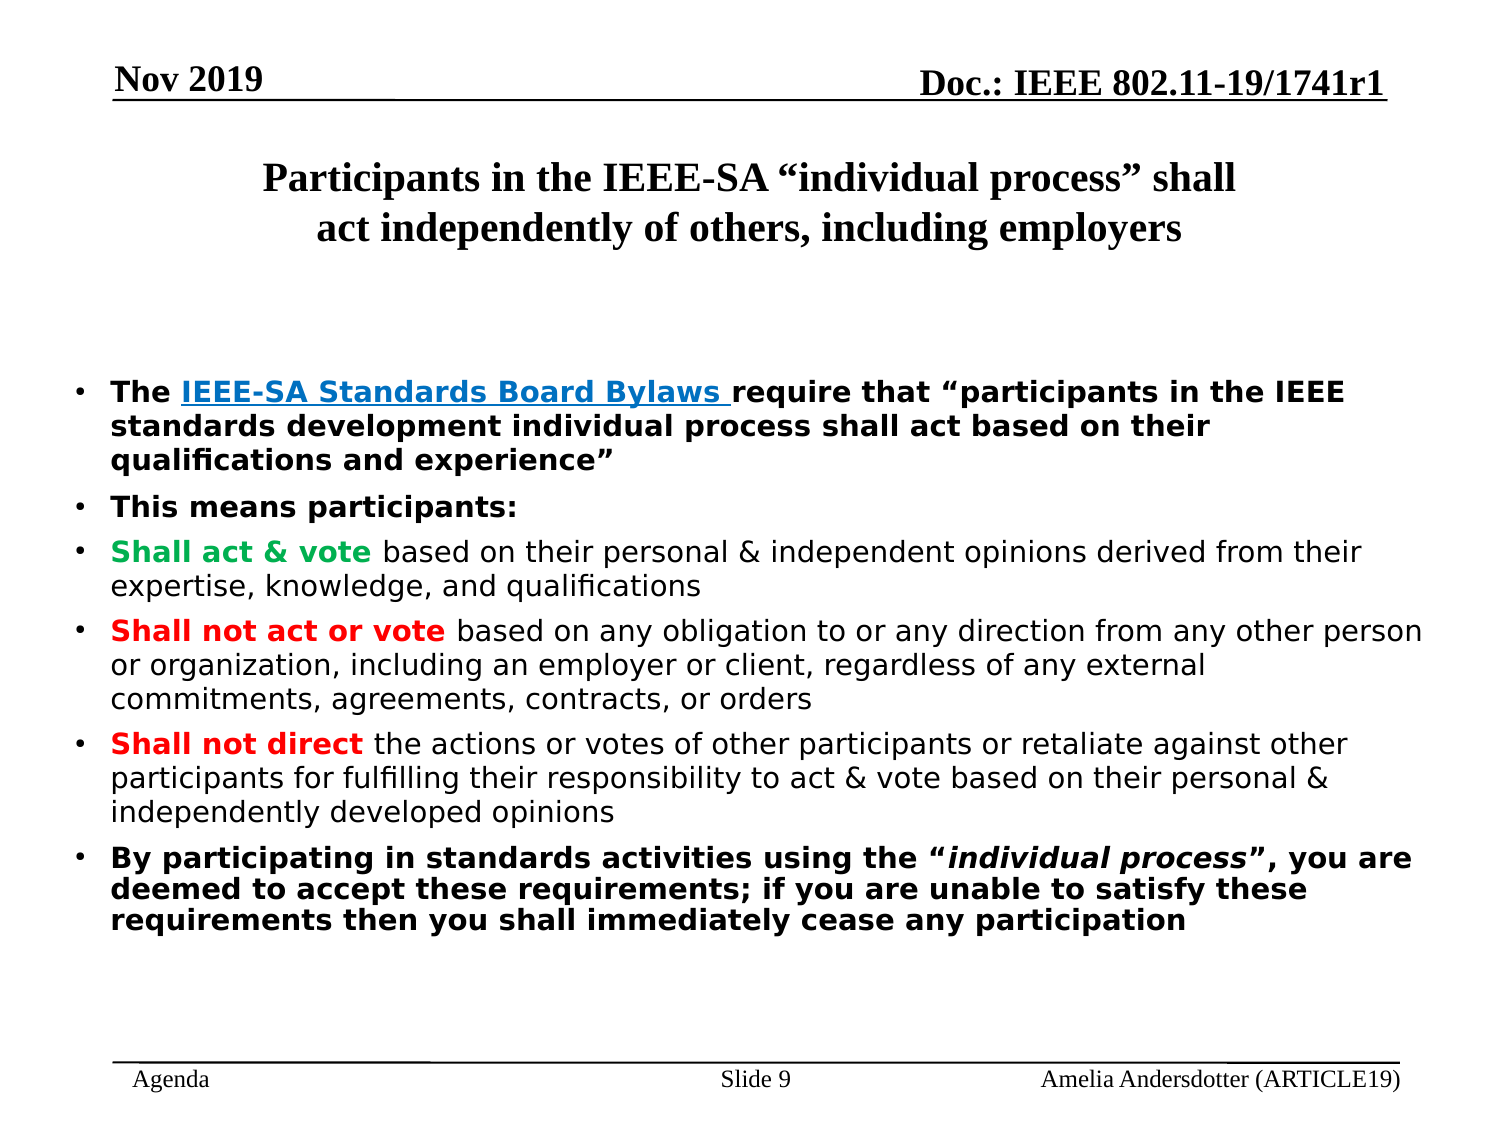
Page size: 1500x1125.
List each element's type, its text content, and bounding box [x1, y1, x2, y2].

text_box Participants in the IEEE-SA “individual process” shall act independently of others, including employers [112, 112, 1387, 287]
text_box Slide <number> [712, 1062, 799, 1122]
text_box Nov 2019 [114, 54, 422, 99]
subtitle The IEEE-SA Standards Board Bylaws require that “participants in the IEEE standards development individual process shall act based on their qualifications and experience” This means participants: Shall act & vote based on their personal & independent opinions derived from their expertise, knowledge, and qualifications Shall not act or vote based on any obligation to or any direction from any other person or organization, including an employer or client, regardless of any external commitments, agreements, contracts, or orders Shall not direct the actions or votes of other participants or retaliate against other participants for fulfilling their responsibility to act & vote based on their personal & independently developed opinions By participating in standards activities using the “individual process”, you are deemed to accept these requirements; if you are unable to satisfy these requirements then you shall immediately cease any participation [75, 374, 1425, 937]
text_box Amelia Andersdotter (ARTICLE19) [878, 1062, 1401, 1092]
